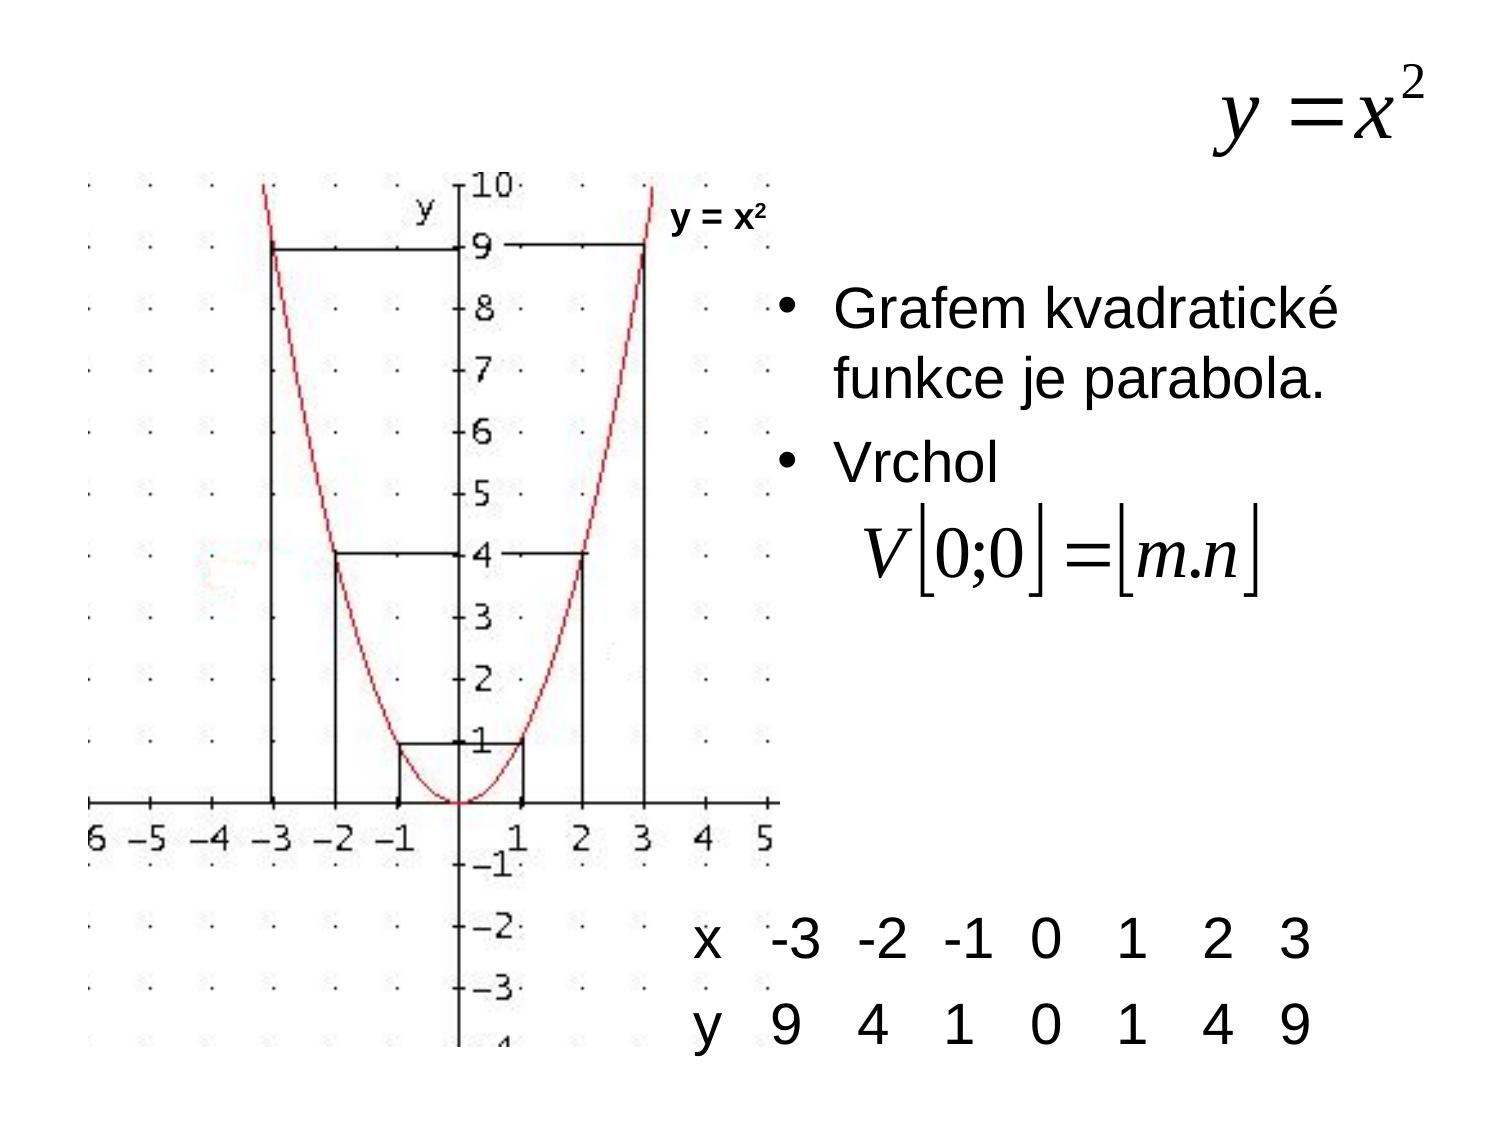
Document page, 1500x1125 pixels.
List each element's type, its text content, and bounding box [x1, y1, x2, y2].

text_box [88, 172, 780, 1047]
table_cell 9 [756, 978, 842, 1068]
table_header 3 [1265, 893, 1342, 978]
table_cell 9 [1265, 978, 1342, 1068]
table_header 1 [1102, 893, 1188, 978]
list Grafem kvadratické funkce je parabola. Vrchol [762, 262, 1426, 1006]
table_header -2 [842, 893, 929, 978]
table_header -1 [929, 893, 1015, 978]
table_cell y [679, 978, 756, 1068]
chart [856, 503, 1270, 609]
table_header x [679, 893, 756, 978]
table_header 2 [1188, 893, 1265, 978]
text_box y = x2 [655, 184, 869, 246]
table_cell 1 [929, 978, 1015, 1068]
table_cell 4 [842, 978, 929, 1068]
table_header -3 [756, 893, 842, 978]
table_header 0 [1015, 893, 1102, 978]
table_cell 1 [1102, 978, 1188, 1068]
text_box [1198, 42, 1442, 176]
table_cell 4 [1188, 978, 1265, 1068]
table_cell 0 [1015, 978, 1102, 1068]
